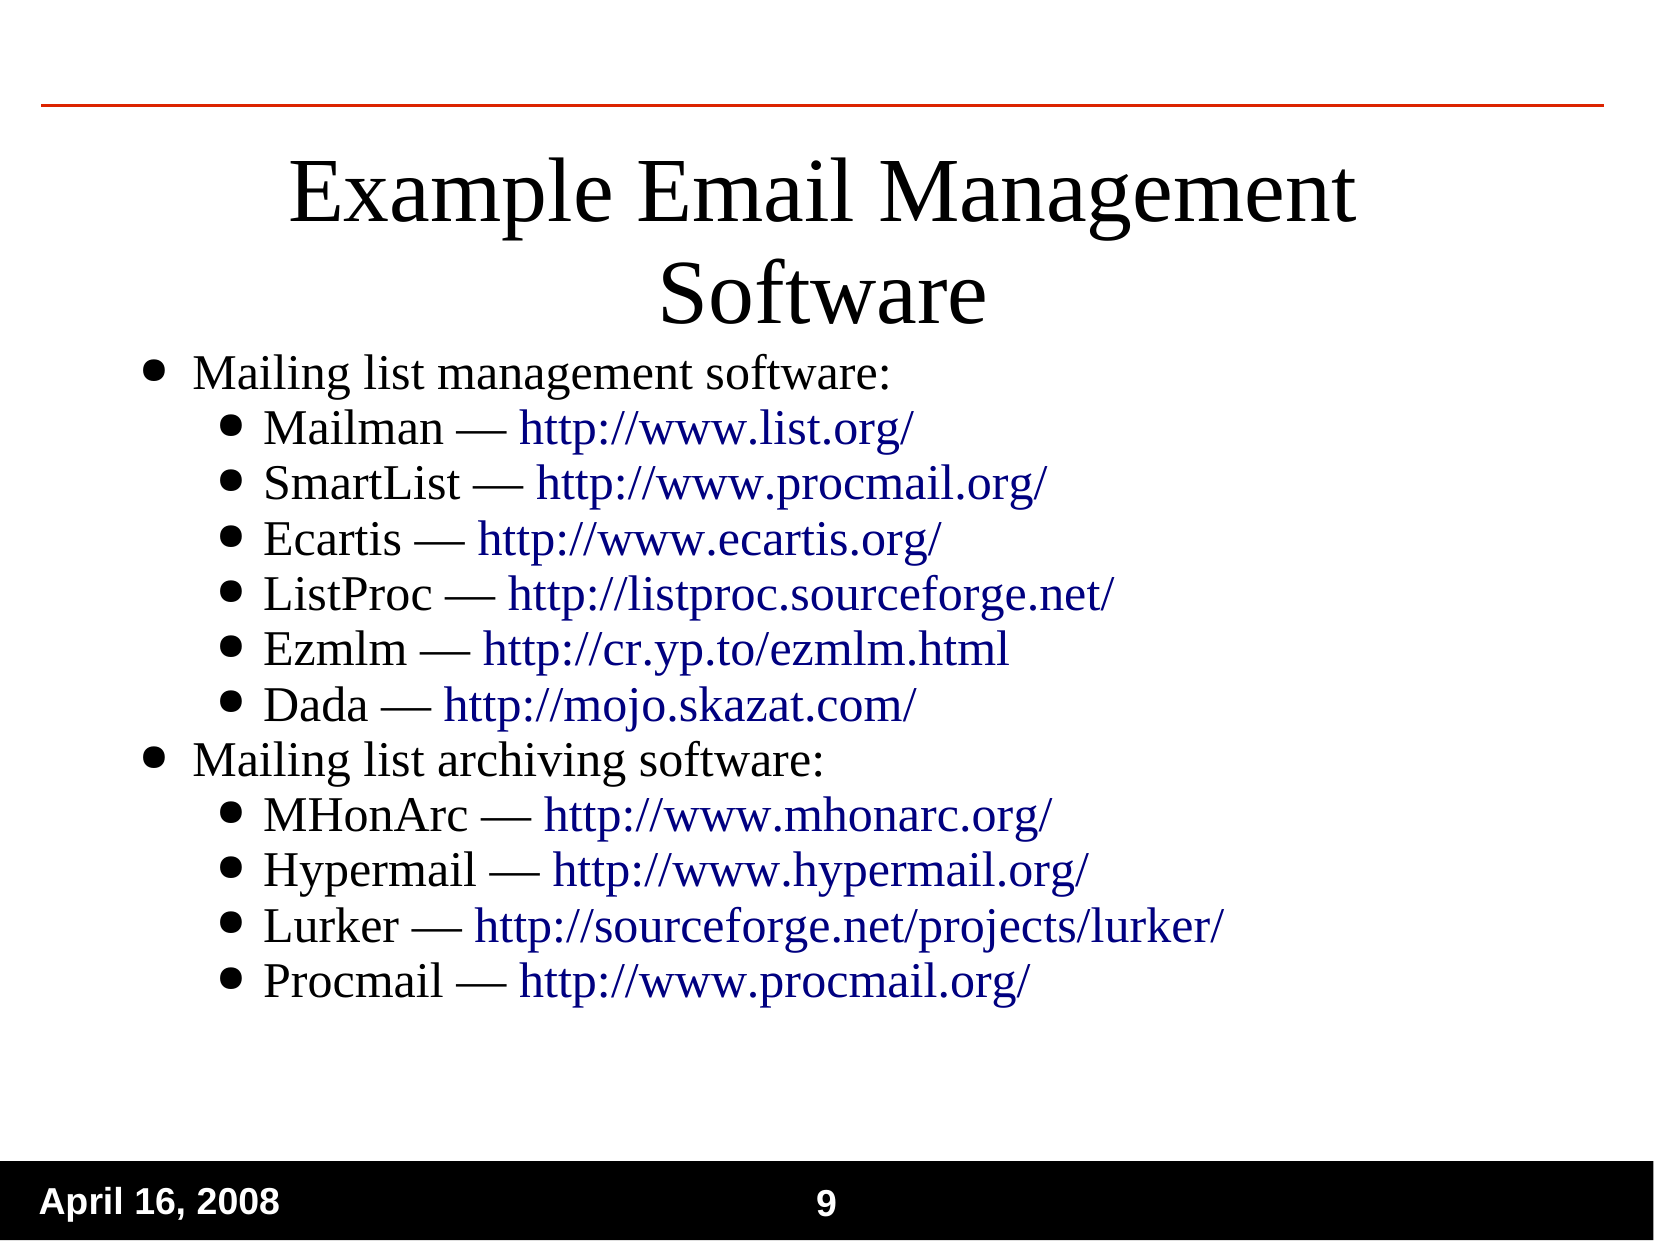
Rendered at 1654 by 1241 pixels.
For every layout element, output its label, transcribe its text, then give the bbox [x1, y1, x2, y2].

list Mailing list management software: Mailman — http://www.list.org/ SmartList — http://www.procmail.org/ Ecartis — http://www.ecartis.org/ ListProc — http://listproc.sourceforge.net/ Ezmlm — http://cr.yp.to/ezmlm.html Dada — http://mojo.skazat.com/ Mailing list archiving software: MHonArc — http://www.mhonarc.org/ Hypermail — http://www.hypermail.org/ Lurker — http://sourceforge.net/projects/lurker/ Procmail — http://www.procmail.org/ [121, 344, 1534, 1127]
title Example Email Management Software [117, 130, 1530, 353]
